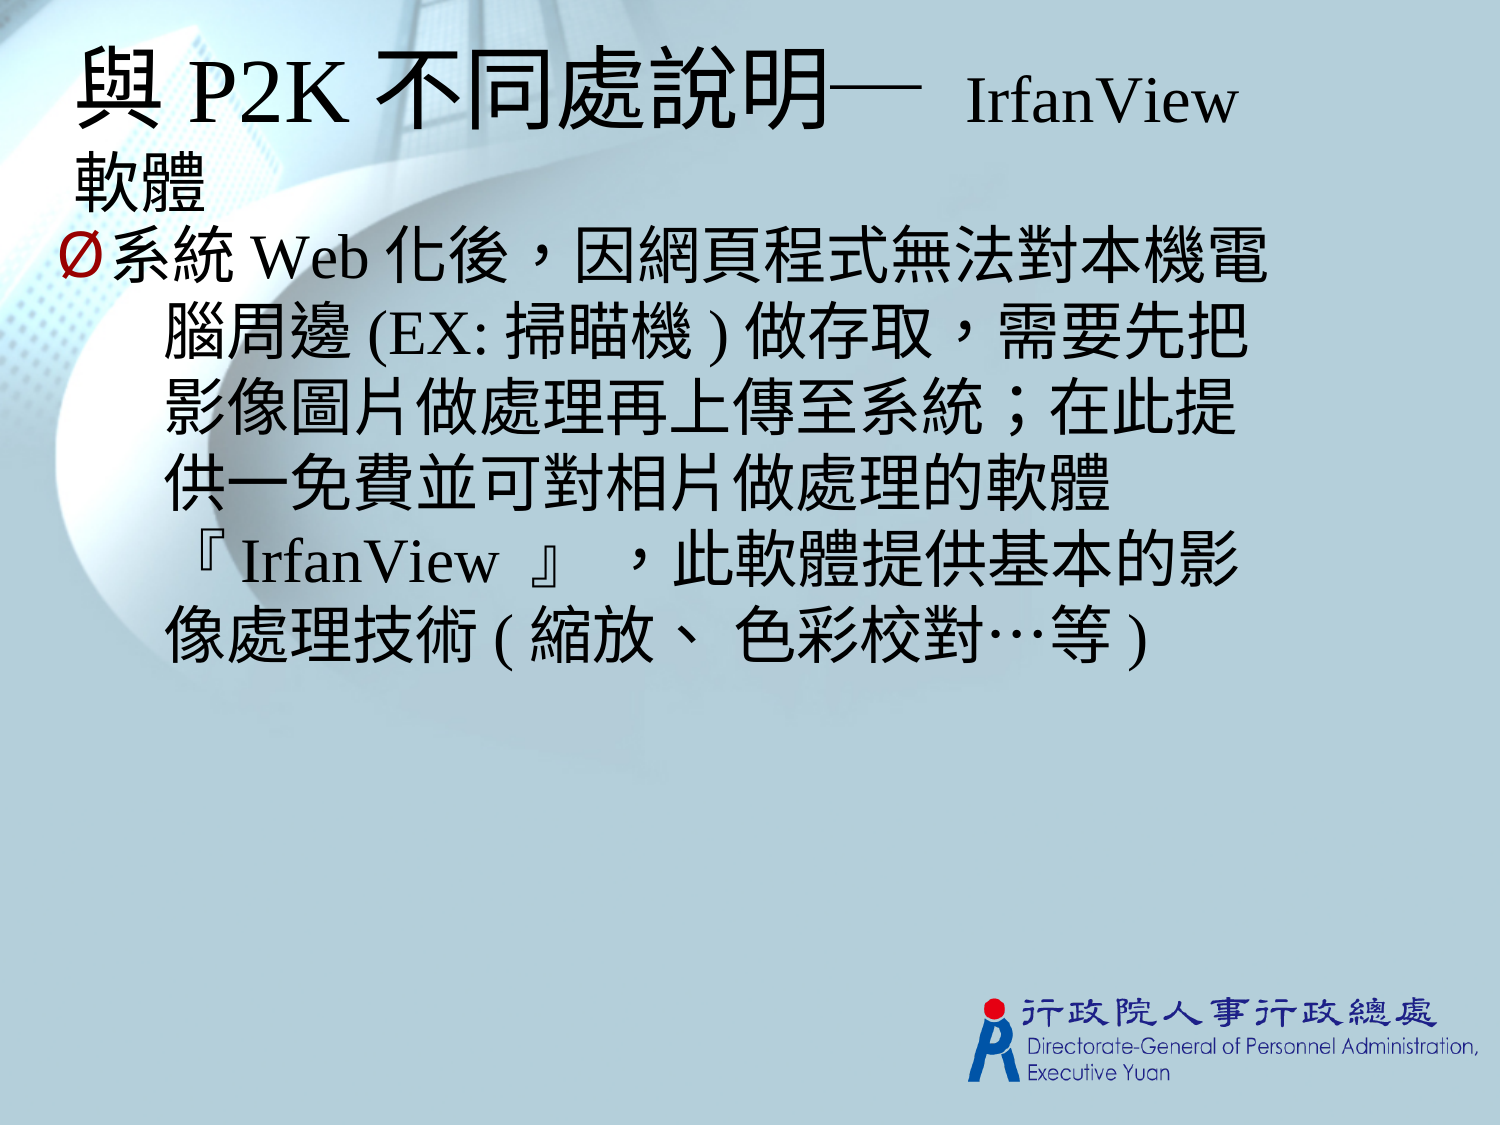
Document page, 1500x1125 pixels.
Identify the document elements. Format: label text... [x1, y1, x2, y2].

list 系統Web化後，因網頁程式無法對本機電腦周邊(EX:掃瞄機)做存取，需要先把影像圖片做處理再上傳至系統；在此提供一免費並可對相片做處理的軟體『IrfanView 』 ，此軟體提供基本的影像處理技術(縮放、 色彩校對…等) [41, 208, 1317, 740]
title 與P2K不同處說明─ IrfanView軟體 [58, 23, 1334, 211]
